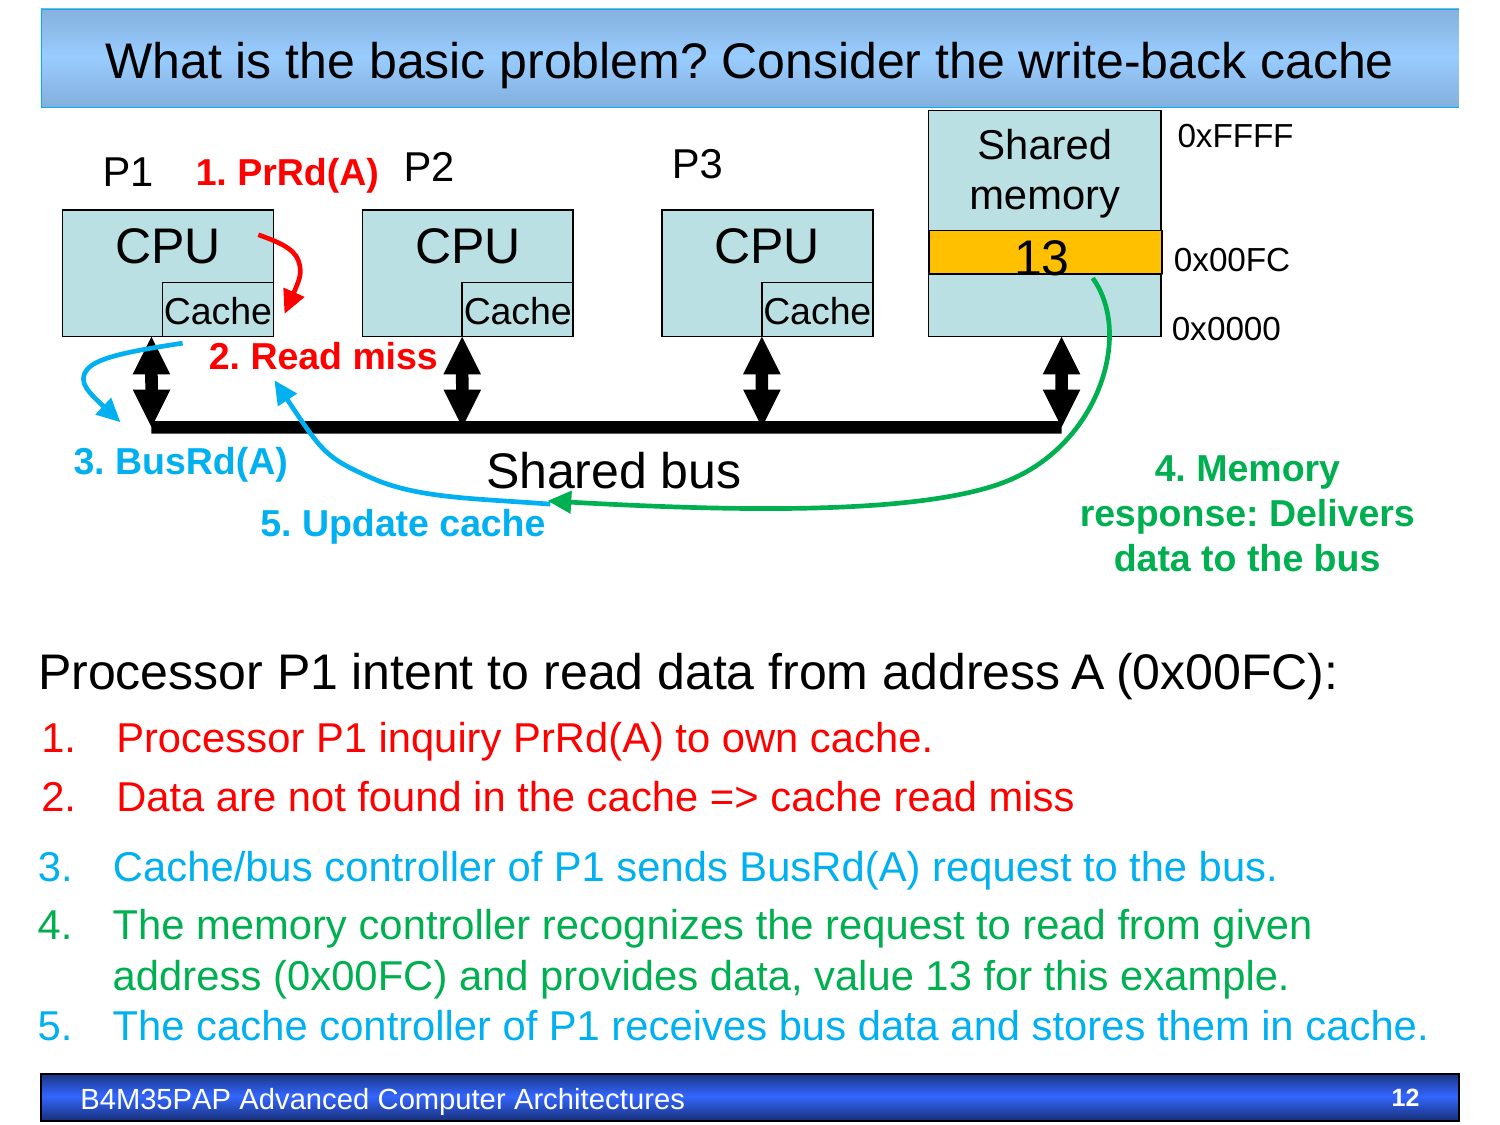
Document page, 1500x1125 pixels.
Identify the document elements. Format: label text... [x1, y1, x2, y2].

text_box [928, 230, 985, 274]
text_box Cache/bus controller of P1 sends BusRd(A) request to the bus. [23, 832, 1500, 898]
text_box 4. Memory response: Delivers data to the bus [1062, 436, 1432, 587]
text_box Processor P1 intent to read data from address A (0x00FC): [23, 632, 1500, 732]
text_box Cache [162, 282, 274, 337]
title What is the basic problem? Consider the write-back cache [41, 8, 1459, 108]
text_box 5. Update cache [218, 491, 588, 551]
text_box The memory controller recognizes the request to read from given address (0x00FC) and provides data, value 13 for this example. The cache controller of P1 receives bus data and stores them in cache. [22, 890, 1483, 1056]
text_box CPU [62, 210, 274, 337]
text_box CPU [662, 210, 873, 337]
text_box P1 [86, 137, 170, 203]
list Processor P1 inquiry PrRd(A) to own cache. Data are not found in the cache => cache read miss [26, 732, 1500, 829]
text_box Cache [761, 282, 873, 337]
text_box 13 [985, 217, 1085, 293]
text_box CPU [362, 210, 574, 337]
text_box Shared bus [471, 431, 757, 506]
text_box Cache [462, 282, 574, 337]
text_box Shared memory [928, 110, 1162, 230]
text_box 0x00FC [1149, 230, 1306, 286]
text_box 0xFFFF [1153, 108, 1309, 162]
text_box [1085, 230, 1149, 274]
text_box 2. Read miss [194, 325, 453, 385]
text_box P3 [656, 129, 738, 195]
text_box Shared memory [928, 274, 1162, 337]
text_box 0x0000 [1147, 300, 1296, 355]
text_box 1. PrRd(A) [181, 140, 394, 201]
text_box 3. BusRd(A) [58, 429, 303, 490]
text_box P2 [388, 132, 470, 198]
